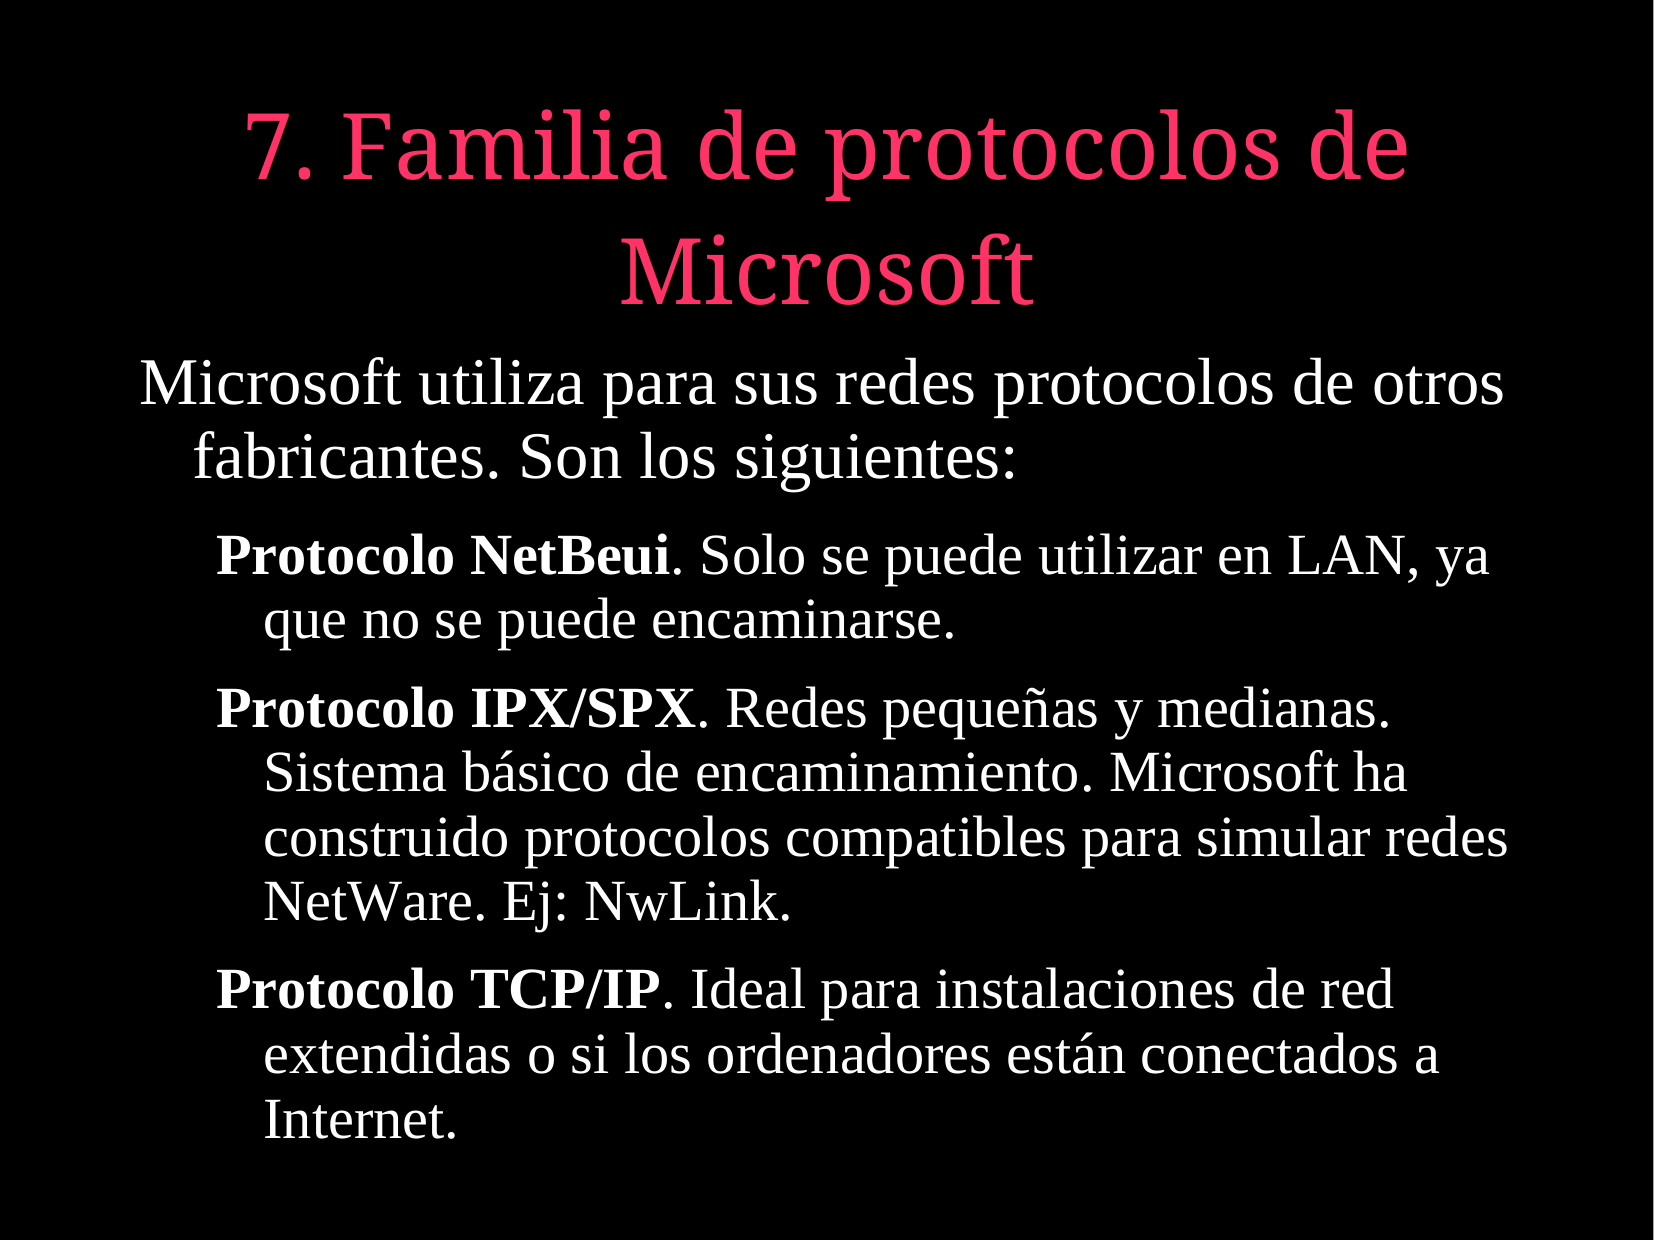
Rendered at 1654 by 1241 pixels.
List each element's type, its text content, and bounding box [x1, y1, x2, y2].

list Microsoft utiliza para sus redes protocolos de otros fabricantes. Son los siguientes: Protocolo NetBeui. Solo se puede utilizar en LAN, ya que no se puede encaminarse. Protocolo IPX/SPX. Redes pequeñas y medianas. Sistema básico de encaminamiento. Microsoft ha construido protocolos compatibles para simular redes NetWare. Ej: NwLink. Protocolo TCP/IP. Ideal para instalaciones de red extendidas o si los ordenadores están conectados a Internet. [121, 344, 1534, 1163]
title 7. Familia de protocolos de Microsoft [121, 82, 1534, 331]
